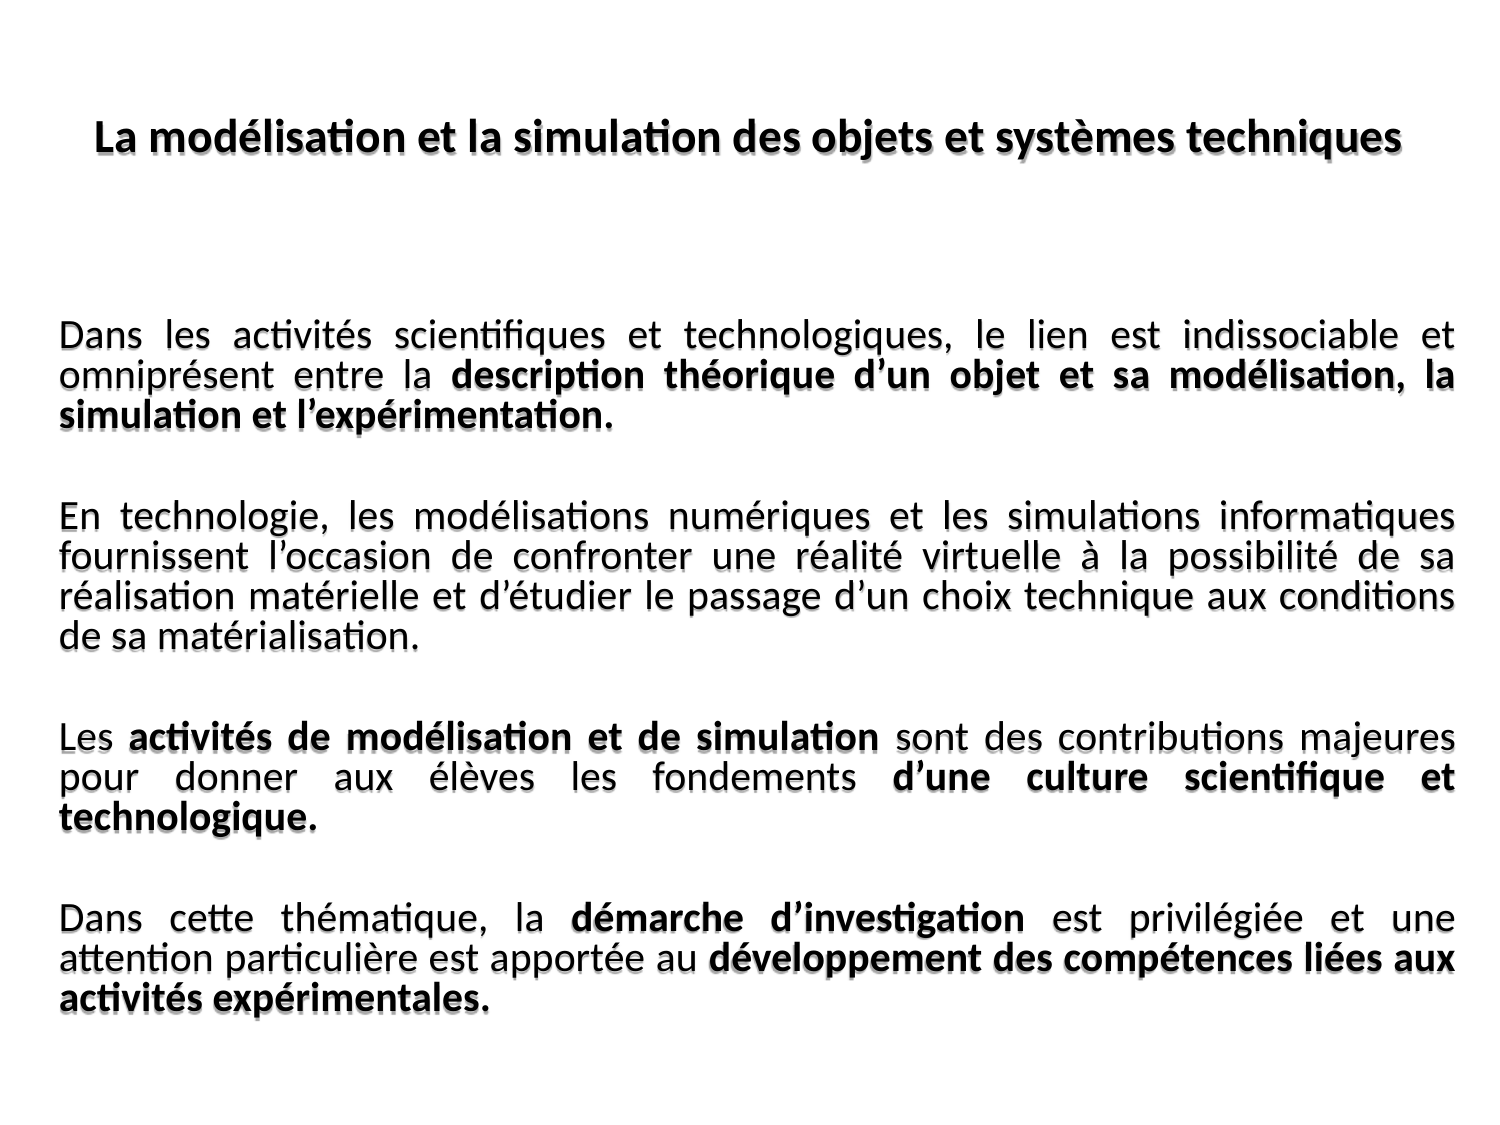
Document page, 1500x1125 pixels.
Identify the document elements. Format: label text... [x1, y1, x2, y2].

title La modélisation et la simulation des objets et systèmes techniques [75, 97, 1426, 285]
list Dans les activités scientifiques et technologiques, le lien est indissociable et omniprésent entre la description théorique d’un objet et sa modélisation, la simulation et l’expérimentation. En technologie, les modélisations numériques et les simulations informatiques fournissent l’occasion de confronter une réalité virtuelle à la possibilité de sa réalisation matérielle et d’étudier le passage d’un choix technique aux conditions de sa matérialisation. Les activités de modélisation et de simulation sont des contributions majeures pour donner aux élèves les fondements d’une culture scientifique et technologique. Dans cette thématique, la démarche d’investigation est privilégiée et une attention particulière est apportée au développement des compétences liées aux activités expérimentales. [43, 308, 1481, 1052]
